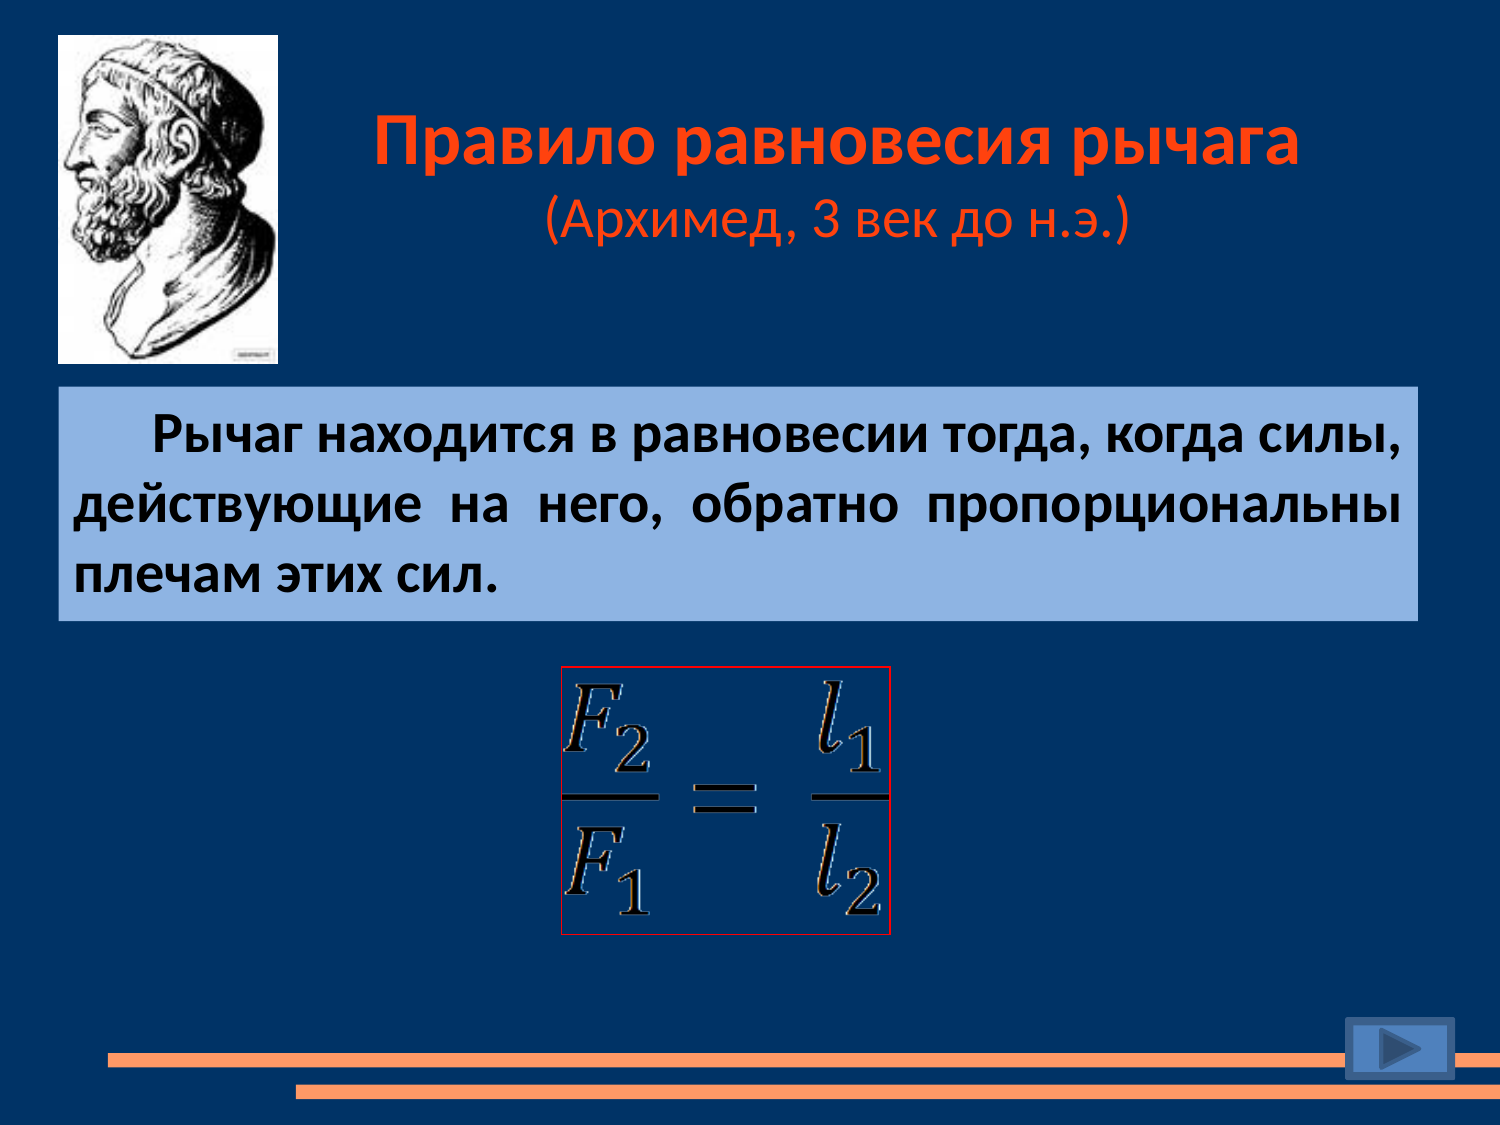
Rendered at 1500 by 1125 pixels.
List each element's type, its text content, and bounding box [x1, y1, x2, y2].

text_box [1348, 1019, 1454, 1079]
text_box Рычаг находится в равновесии тогда, когда силы, действующие на него, обратно пропорциональны плечам этих сил. [58, 386, 1418, 622]
picture [562, 667, 890, 934]
picture [58, 35, 278, 364]
text_box Правило равновесия рычага (Архимед, 3 век до н.э.) [292, 82, 1383, 317]
